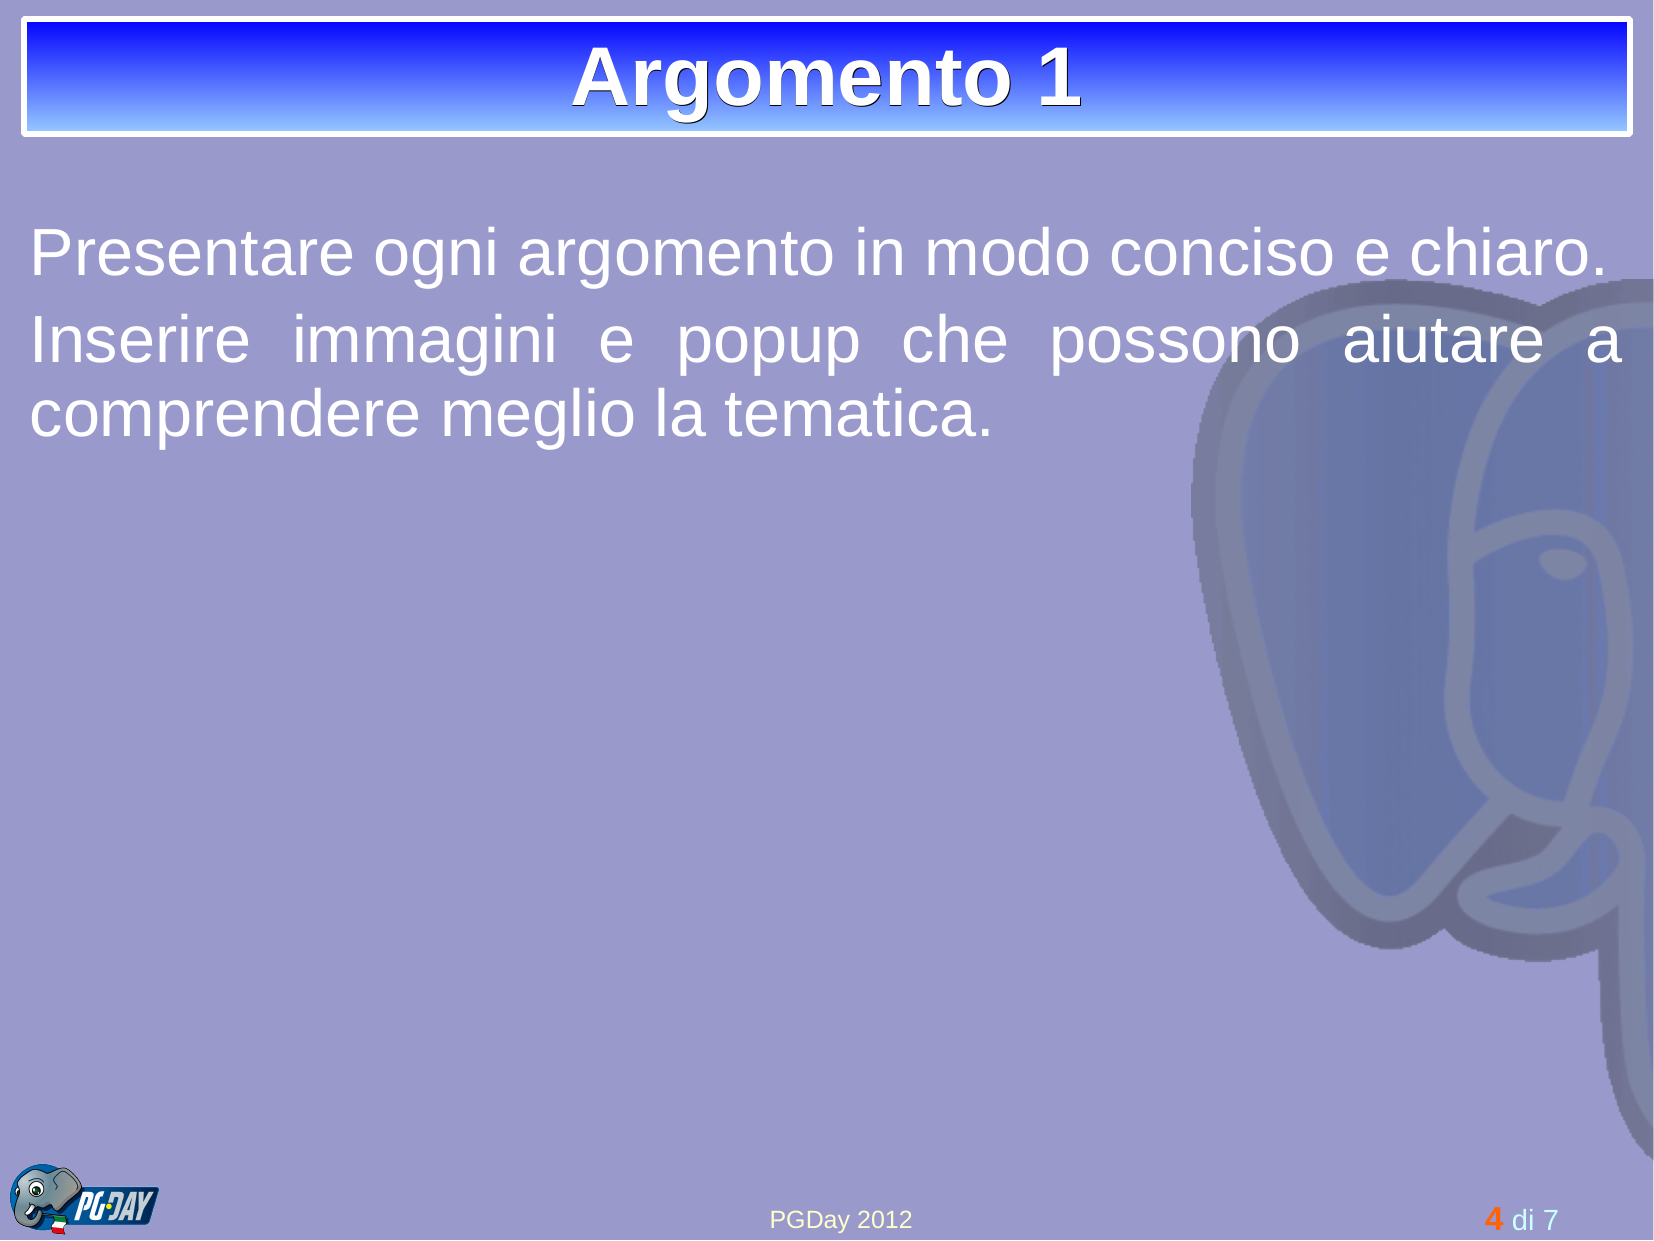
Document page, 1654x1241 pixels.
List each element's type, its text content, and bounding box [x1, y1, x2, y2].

picture [1191, 279, 1654, 1182]
list Presentare ogni argomento in modo conciso e chiaro. Inserire immagini e popup che possono aiutare a comprendere meglio la tematica. [29, 215, 1625, 1152]
picture [9, 1163, 160, 1236]
title Argomento 1 [23, 19, 1630, 135]
